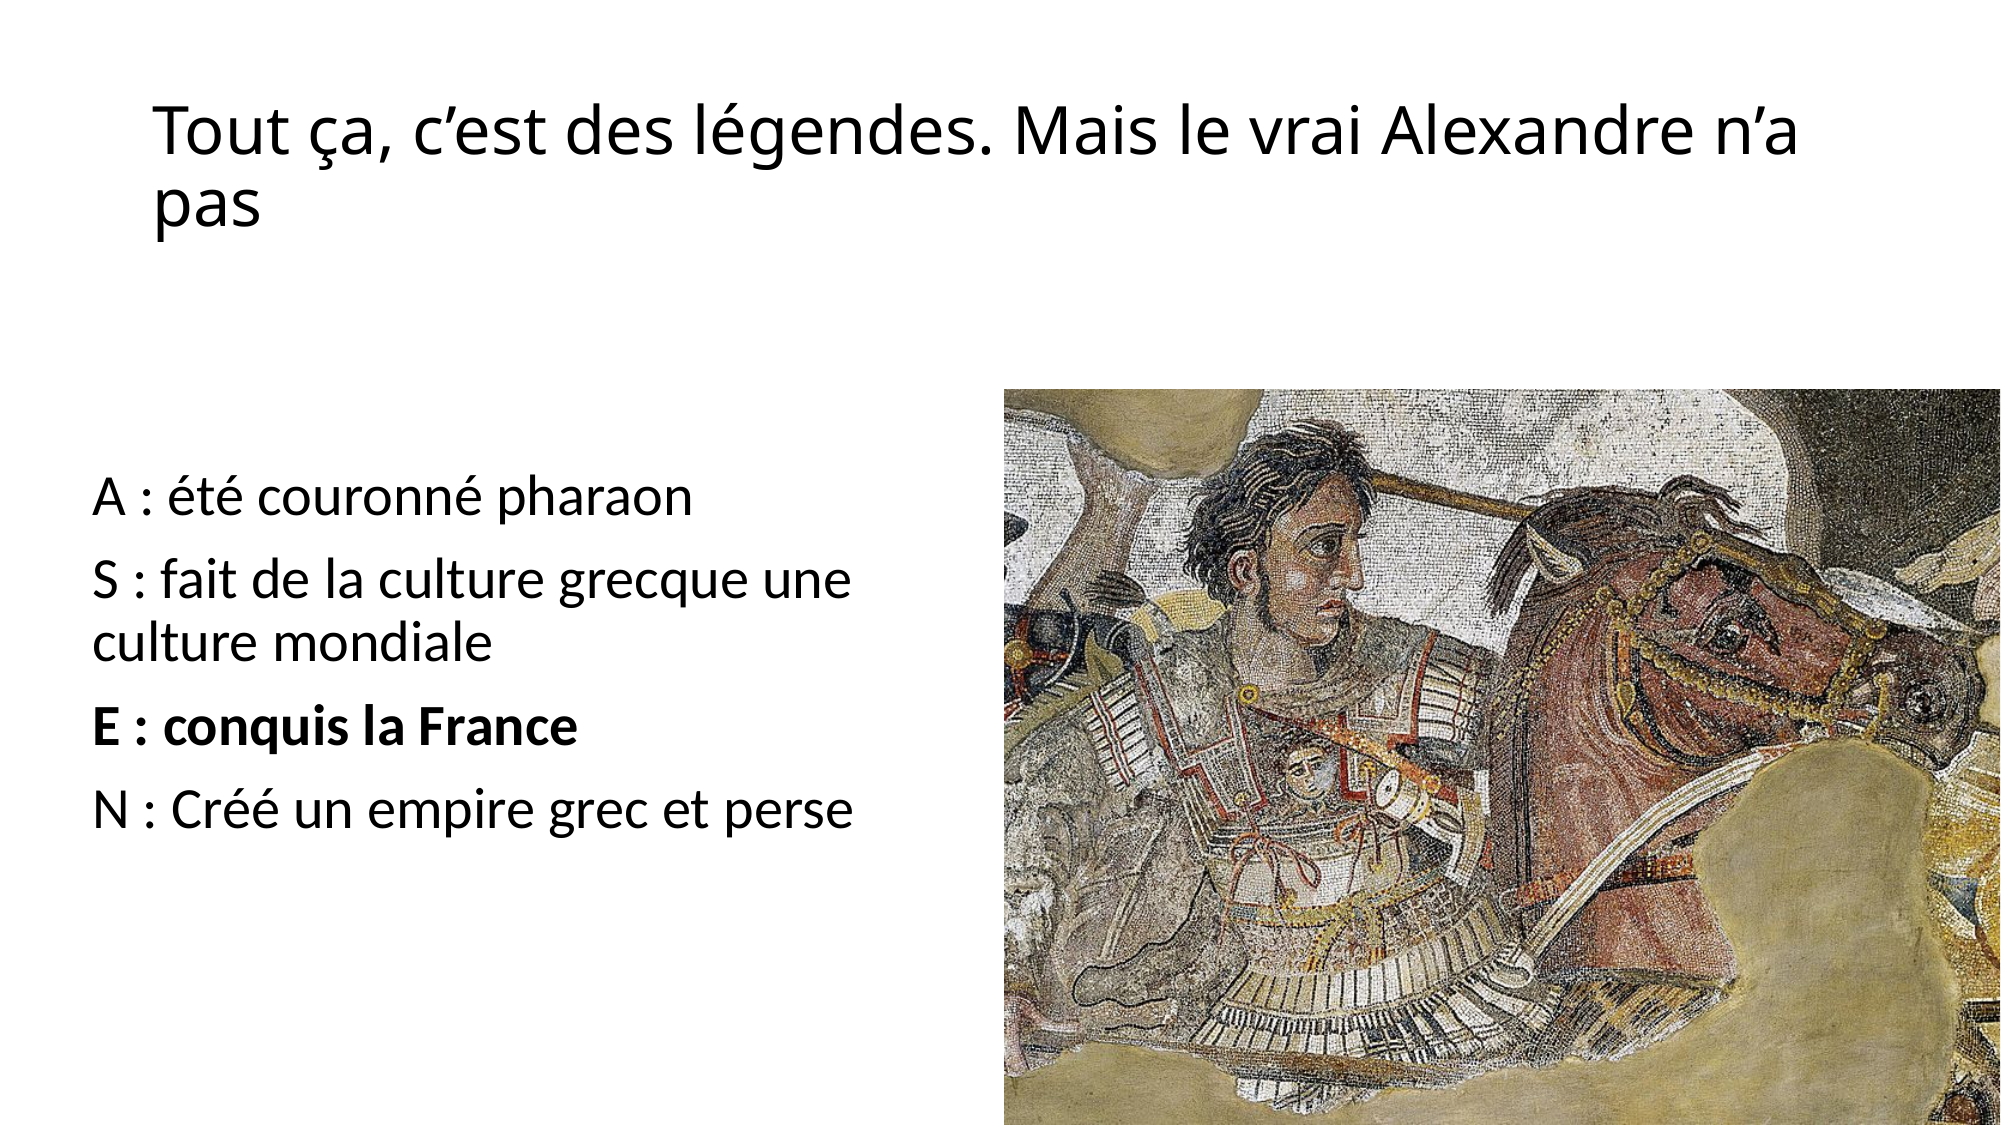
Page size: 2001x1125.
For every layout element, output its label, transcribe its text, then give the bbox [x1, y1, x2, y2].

list A : été couronné pharaon S : fait de la culture grecque une culture mondiale E : conquis la France N : Créé un empire grec et perse [77, 457, 1000, 1066]
title Tout ça, c’est des légendes. Mais le vrai Alexandre n’a pas [137, 59, 1863, 278]
picture [1004, 389, 2000, 1125]
